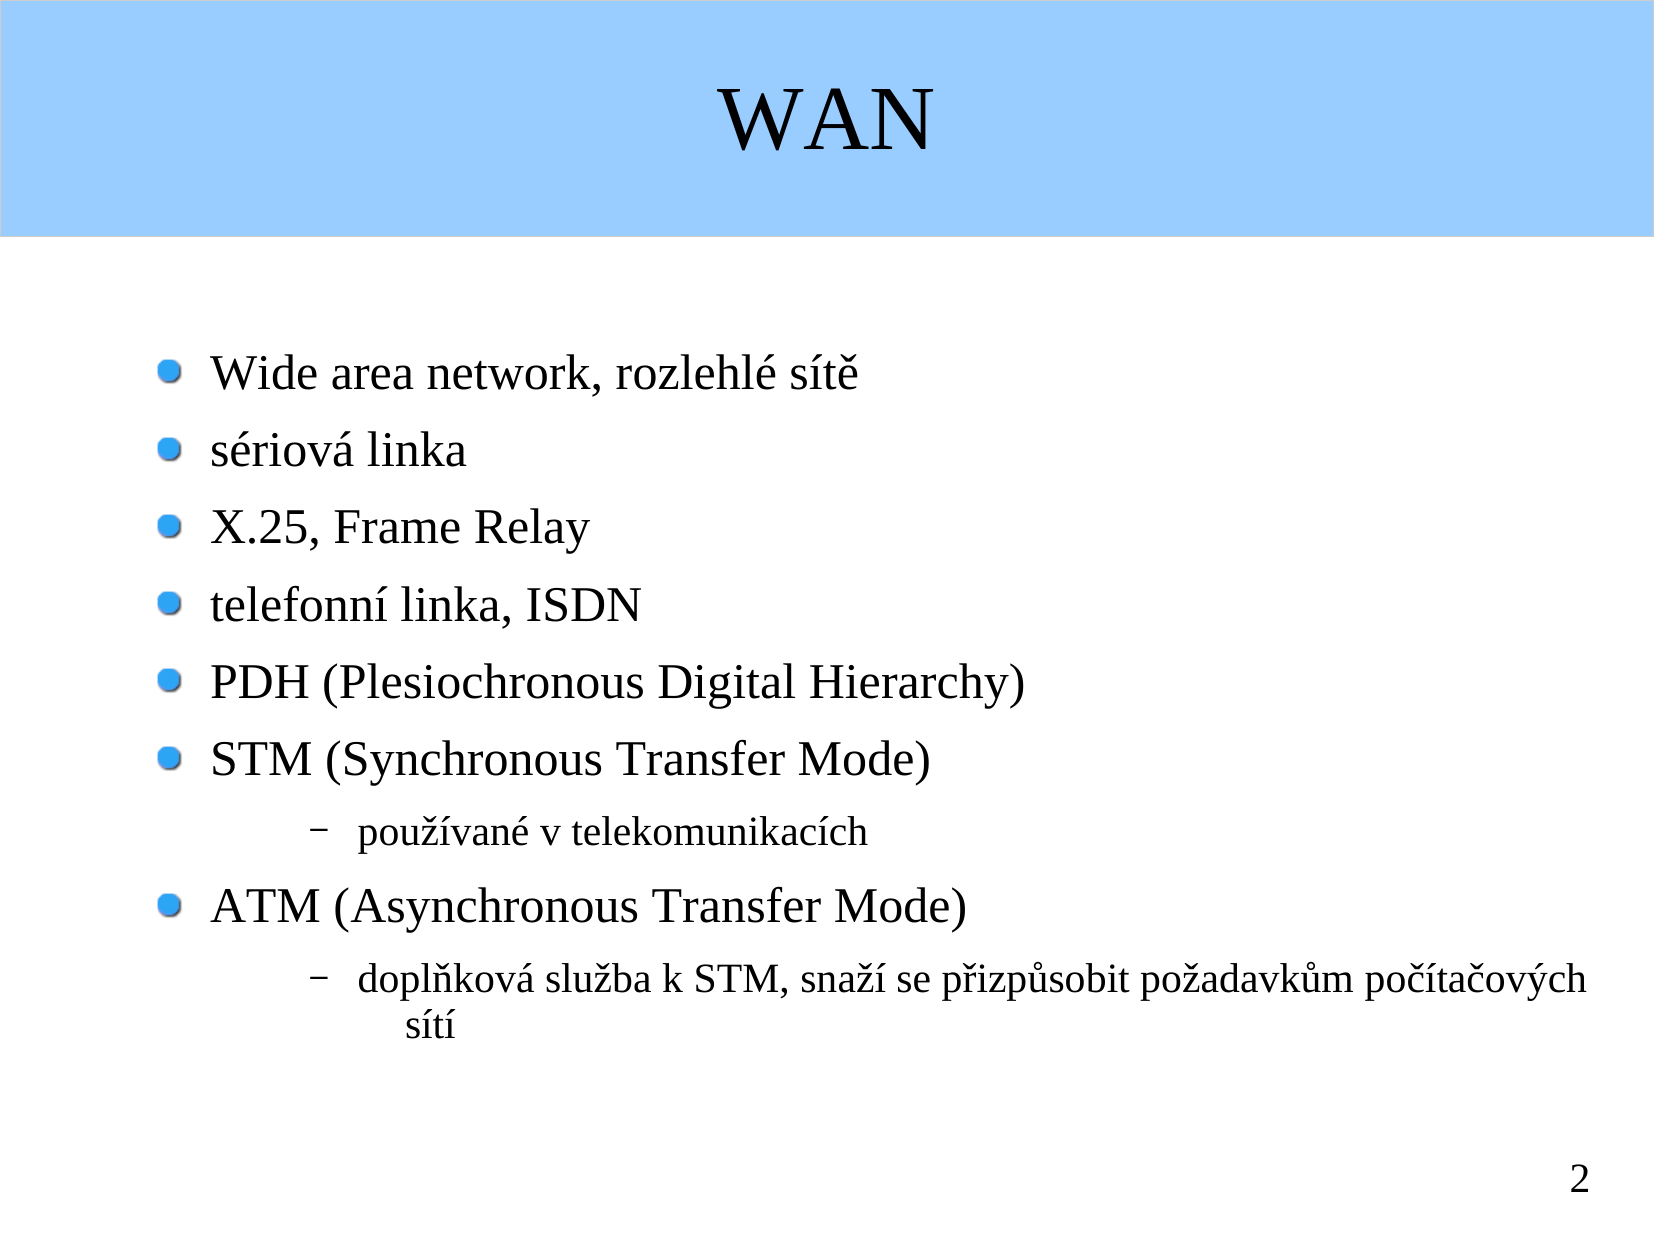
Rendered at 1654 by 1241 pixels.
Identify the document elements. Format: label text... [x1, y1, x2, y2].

title WAN [0, 0, 1654, 237]
list Wide area network, rozlehlé sítě sériová linka X.25, Frame Relay telefonní linka, ISDN PDH (Plesiochronous Digital Hierarchy) STM (Synchronous Transfer Mode) používané v telekomunikacích ATM (Asynchronous Transfer Mode) doplňková služba k STM, snaží se přizpůsobit požadavkům počítačových sítí [121, 344, 1595, 1127]
